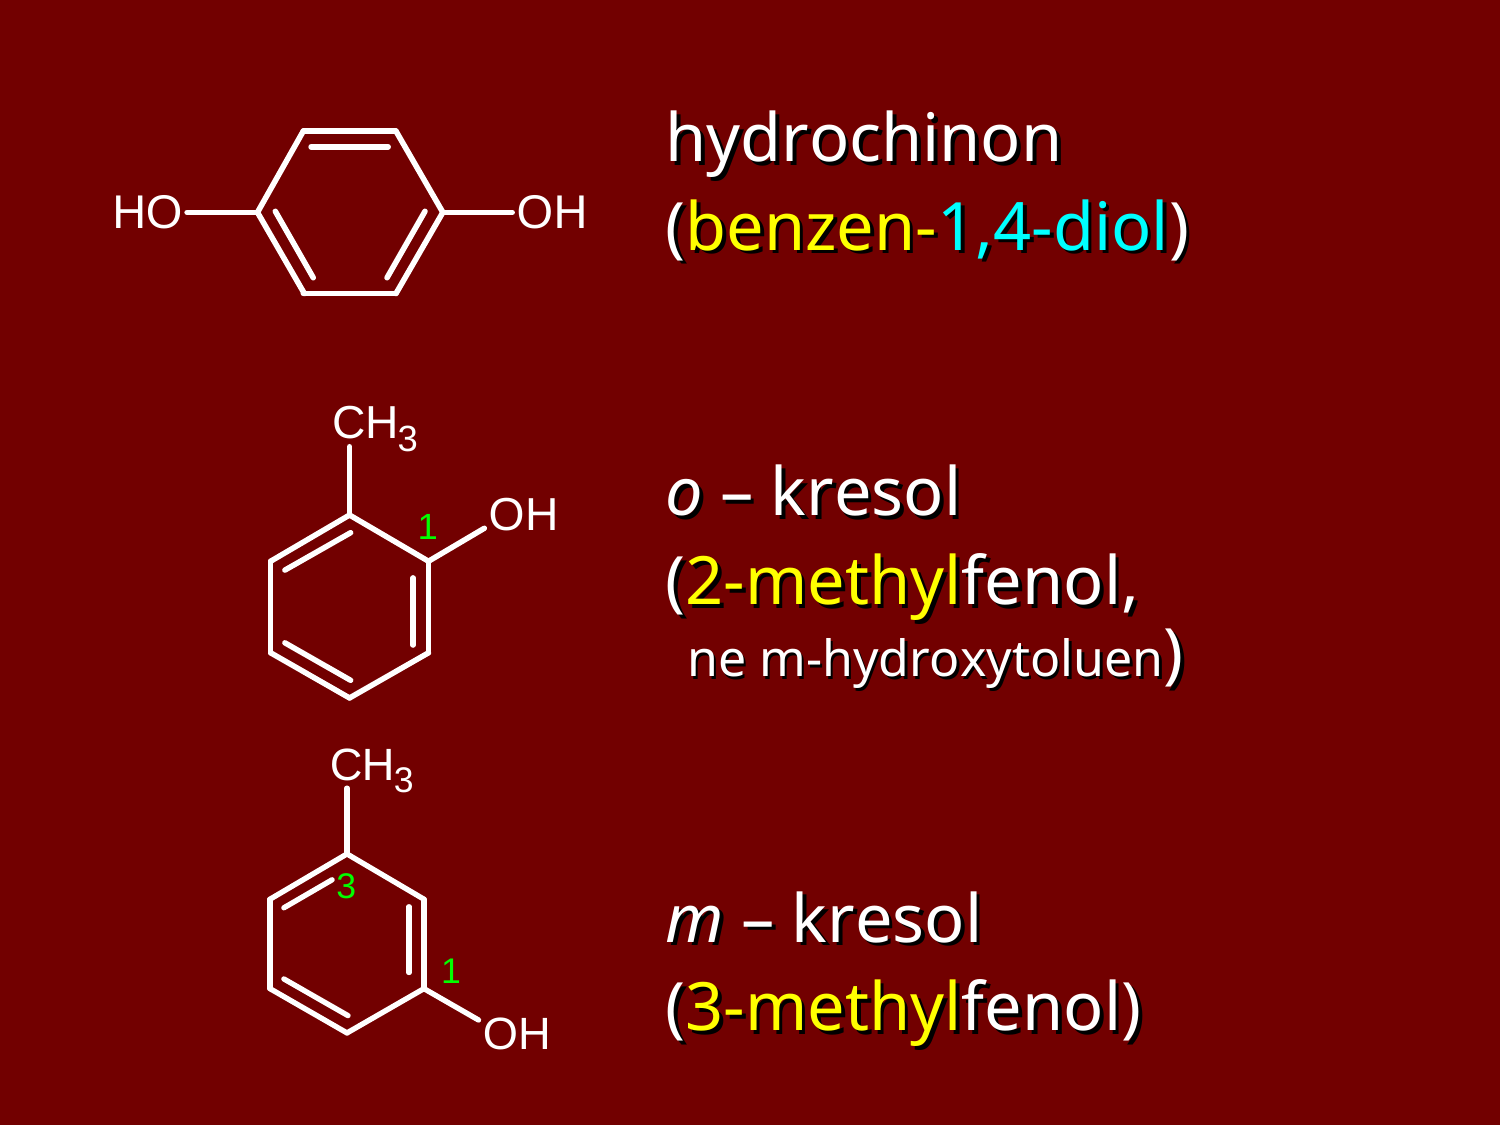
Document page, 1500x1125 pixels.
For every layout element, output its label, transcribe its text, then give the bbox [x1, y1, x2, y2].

chart [242, 739, 548, 1059]
chart [112, 101, 585, 321]
list hydrochinon (benzen-1,4-diol) o – kresol (2-methylfenol, ne m-hydroxytoluen) m – kresol (3-methylfenol) [29, 0, 1500, 1094]
chart [242, 397, 556, 725]
